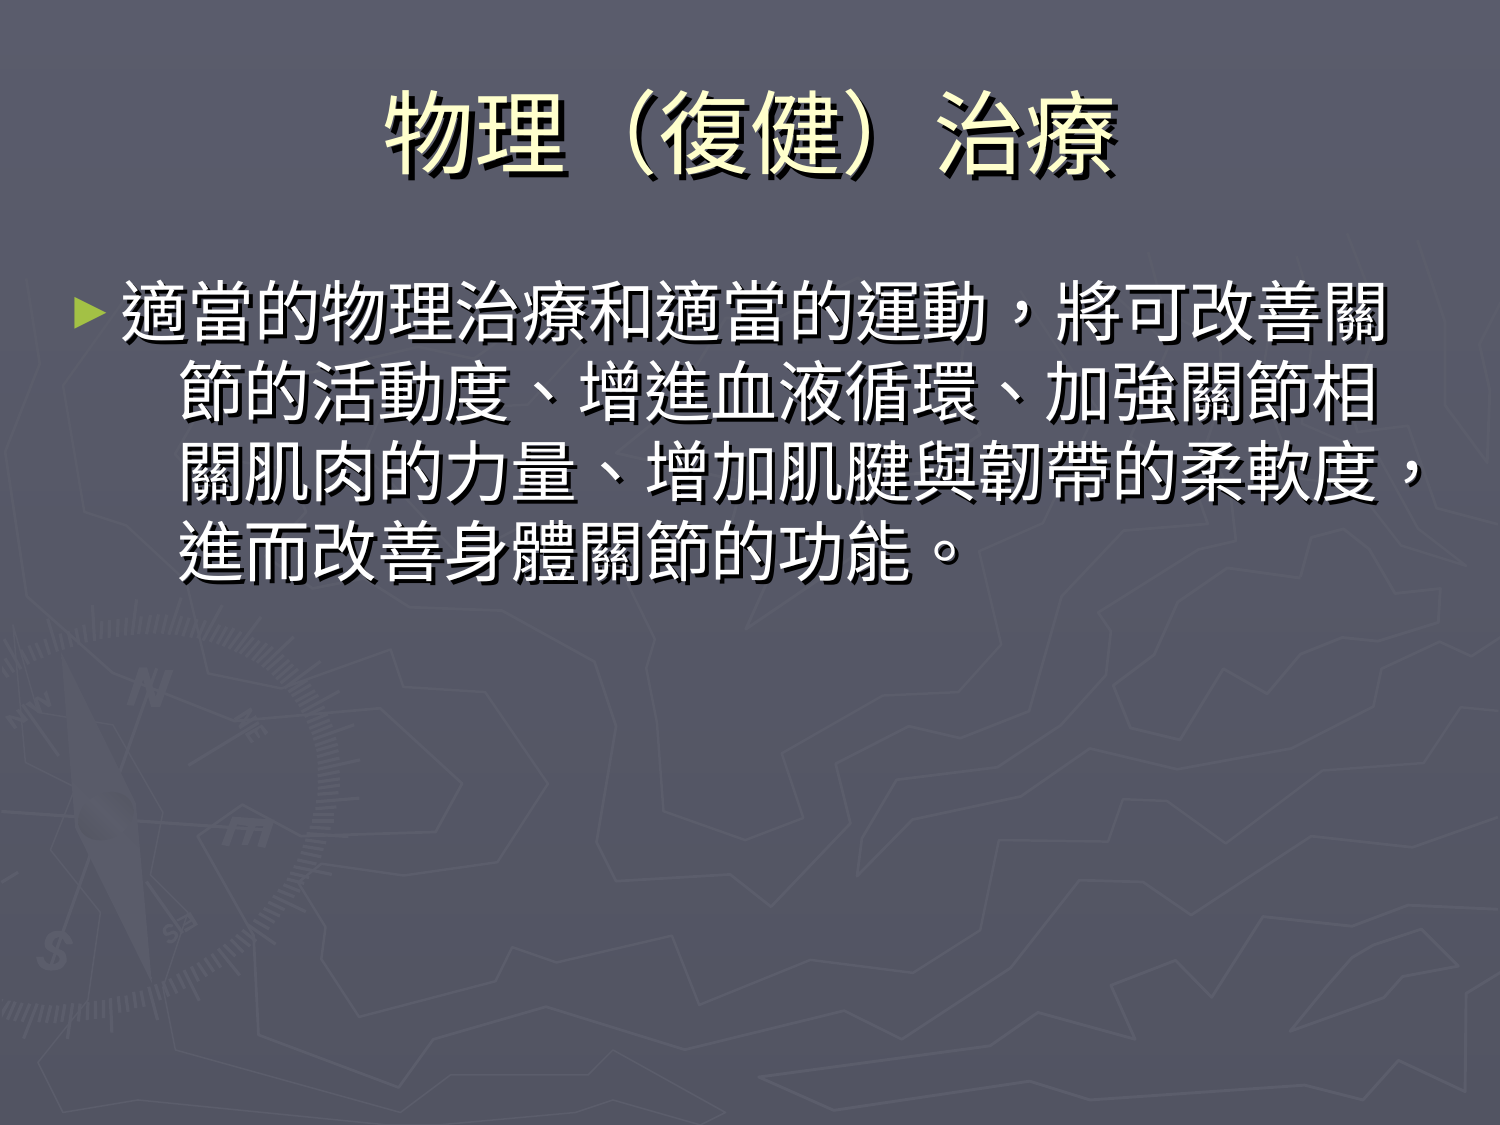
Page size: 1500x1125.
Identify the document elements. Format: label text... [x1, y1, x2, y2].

title 物理（復健）治療 [49, 37, 1451, 225]
list 適當的物理治療和適當的運動，將可改善關節的活動度、增進血液循環、加強關節相關肌肉的力量、增加肌腱與韌帶的柔軟度，進而改善身體關節的功能。 [49, 262, 1451, 1001]
